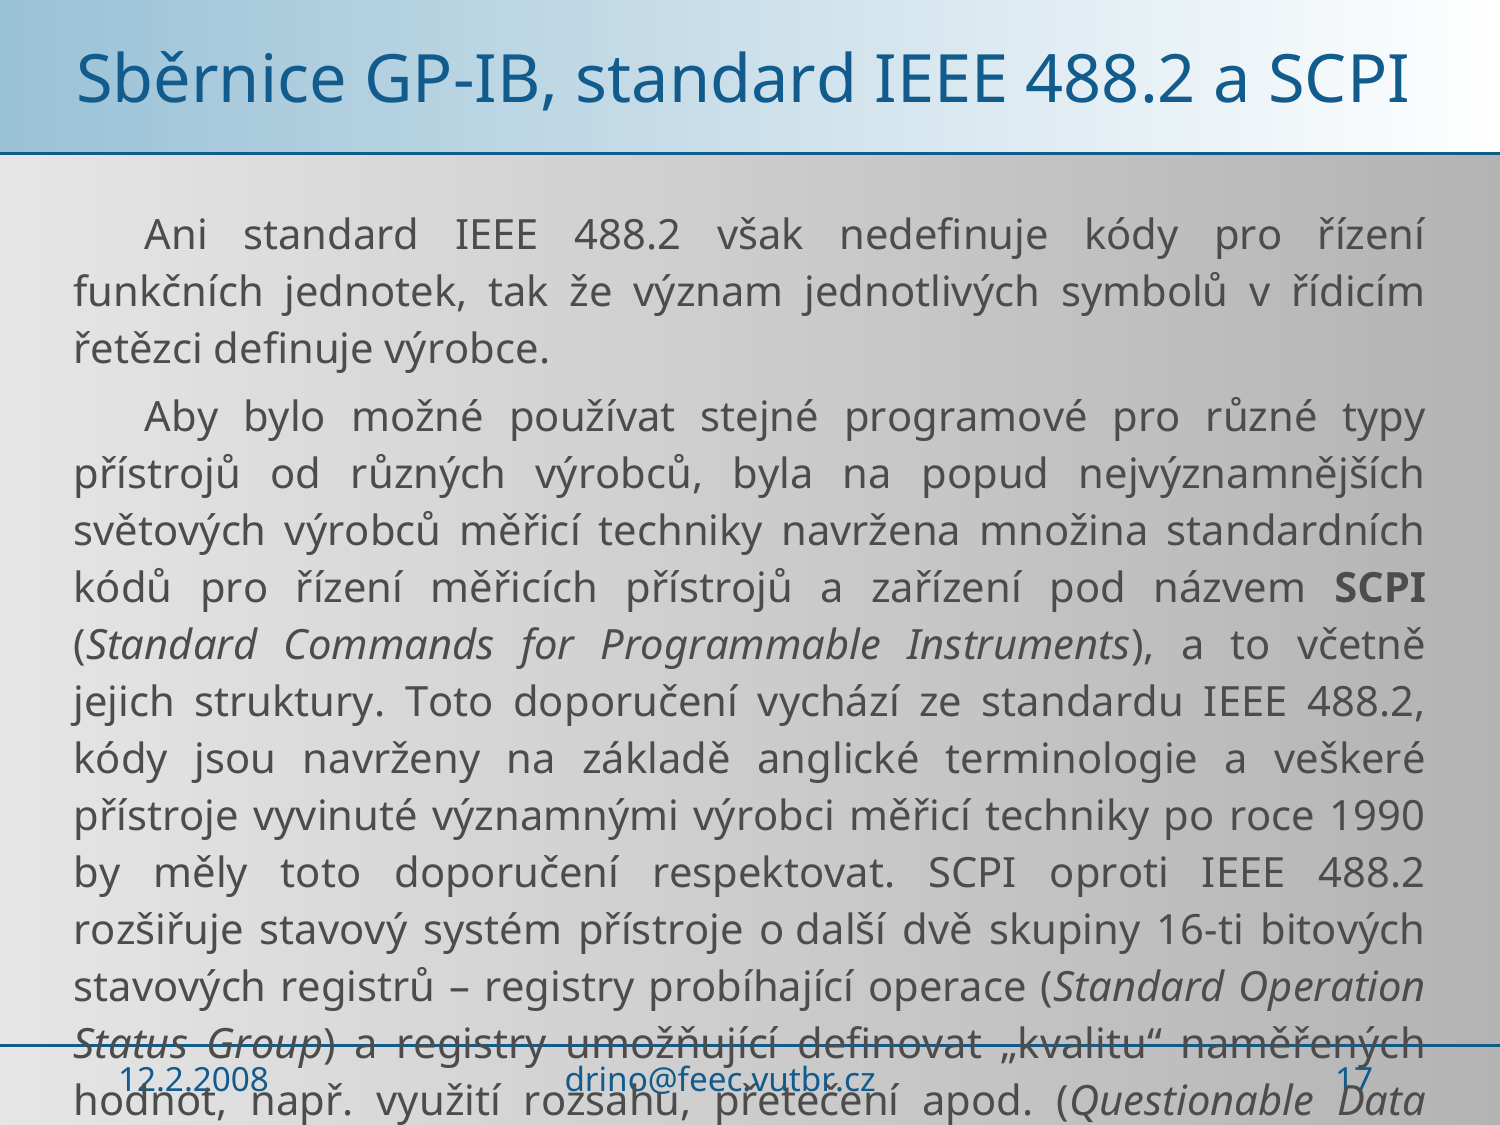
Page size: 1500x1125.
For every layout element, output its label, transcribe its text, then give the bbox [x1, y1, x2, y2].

text_box Ani standard IEEE 488.2 však nedefinuje kódy pro řízení funkčních jednotek, tak že význam jednotlivých symbolů v řídicím řetězci definuje výrobce. Aby bylo možné používat stejné programové pro různé typy přístrojů od různých výrobců, byla na popud nejvýznamnějších světových výrobců měřicí techniky navržena množina standardních kódů pro řízení měřicích přístrojů a zařízení pod názvem SCPI (Standard Commands for Programmable Instruments), a to včetně jejich struktury. Toto doporučení vychází ze standardu IEEE 488.2, kódy jsou navrženy na základě anglické terminologie a veškeré přístroje vyvinuté významnými výrobci měřicí techniky po roce 1990 by měly toto doporučení respektovat. SCPI oproti IEEE 488.2 rozšiřuje stavový systém přístroje o další dvě skupiny 16-ti bitových stavových registrů – registry probíhající operace (Standard Operation Status Group) a registry umožňující definovat „kvalitu“ naměřených hodnot, např. využití rozsahu, přetečení apod. (Questionable Data Group). [59, 196, 1442, 1125]
title Sběrnice GP-IB, standard IEEE 488.2 a SCPI [0, 0, 1500, 152]
